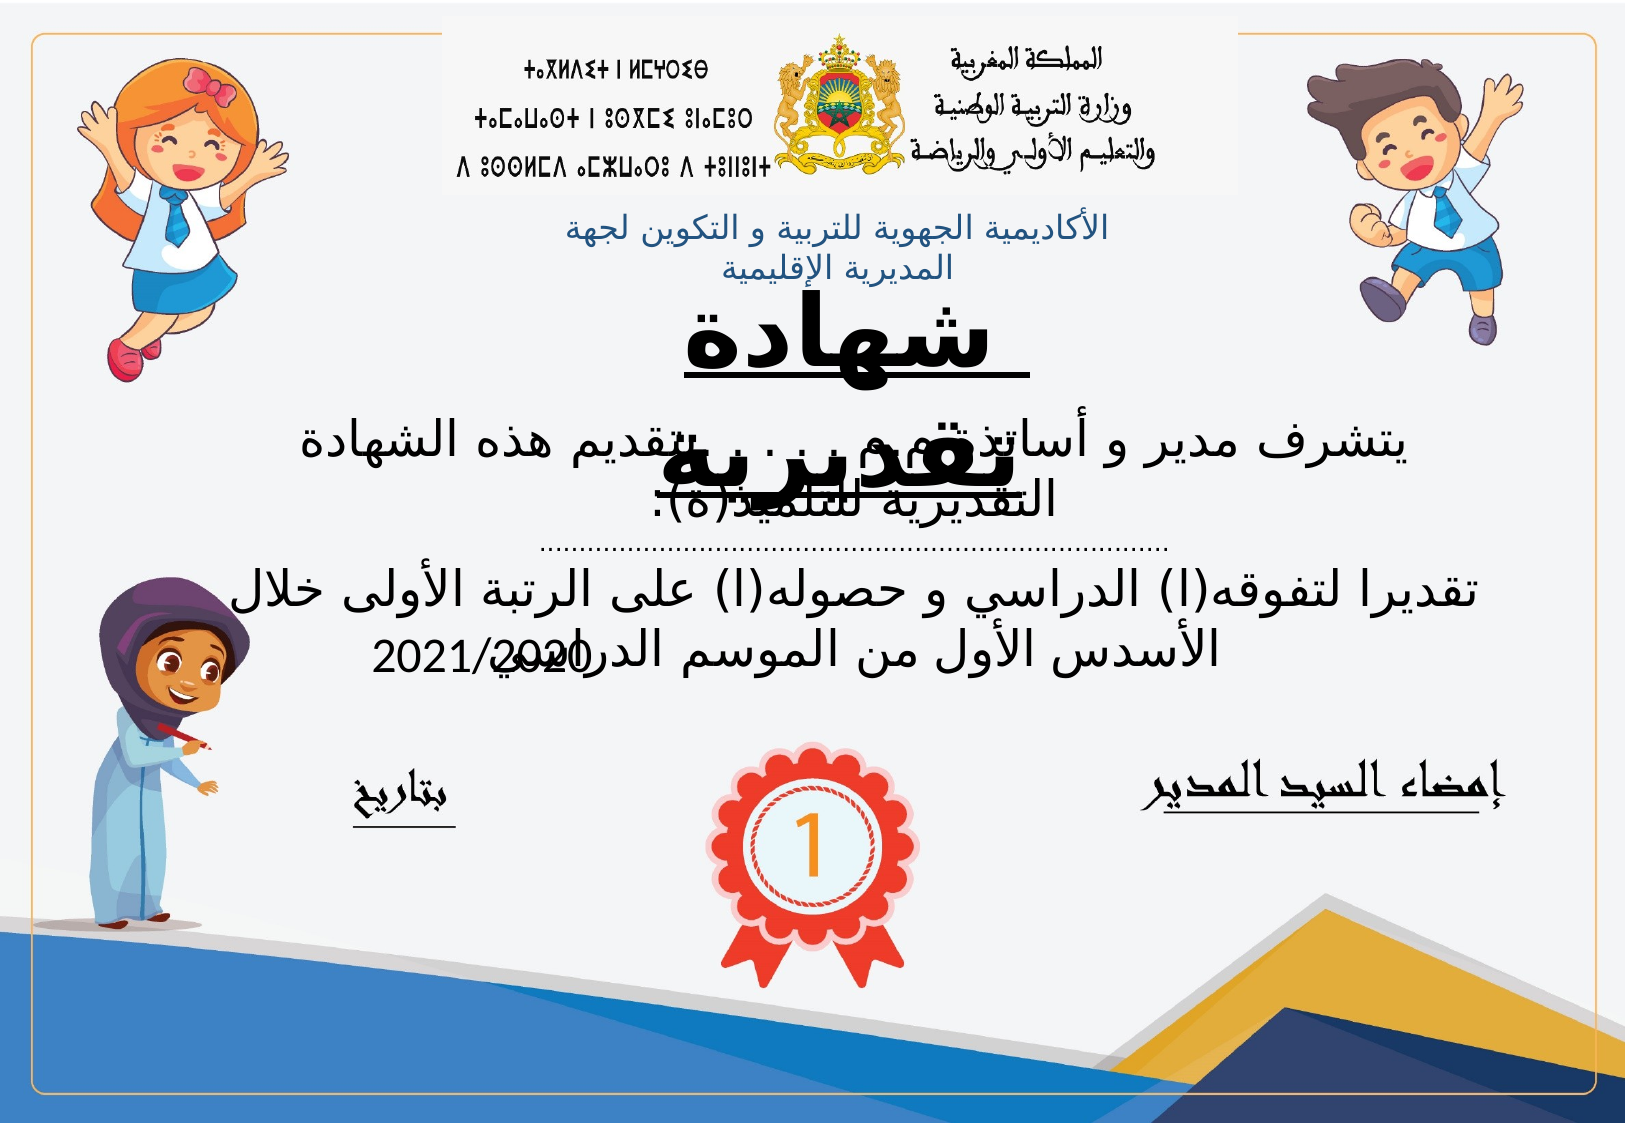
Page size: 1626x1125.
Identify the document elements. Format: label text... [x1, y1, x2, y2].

text_box الأكاديمية الجهوية للتربية و التكوين لجهة المديرية الإقليمية [462, 198, 1213, 295]
text_box 2021/2020 [356, 614, 637, 691]
text_box شهادة تقديرية [551, 258, 1128, 396]
picture [0, 2, 1625, 1123]
text_box يتشرف مدير و أساتذة م.م . . . . .بتقديم هذه الشهادة التقديرية للتلميذ(ة): ............................................................................... تقديرا لتفوقه(ا) الدراسي و حصوله(ا) على الرتبة الأولى خلال الأسدس الأول من الموسم الدراسي [213, 398, 1496, 626]
